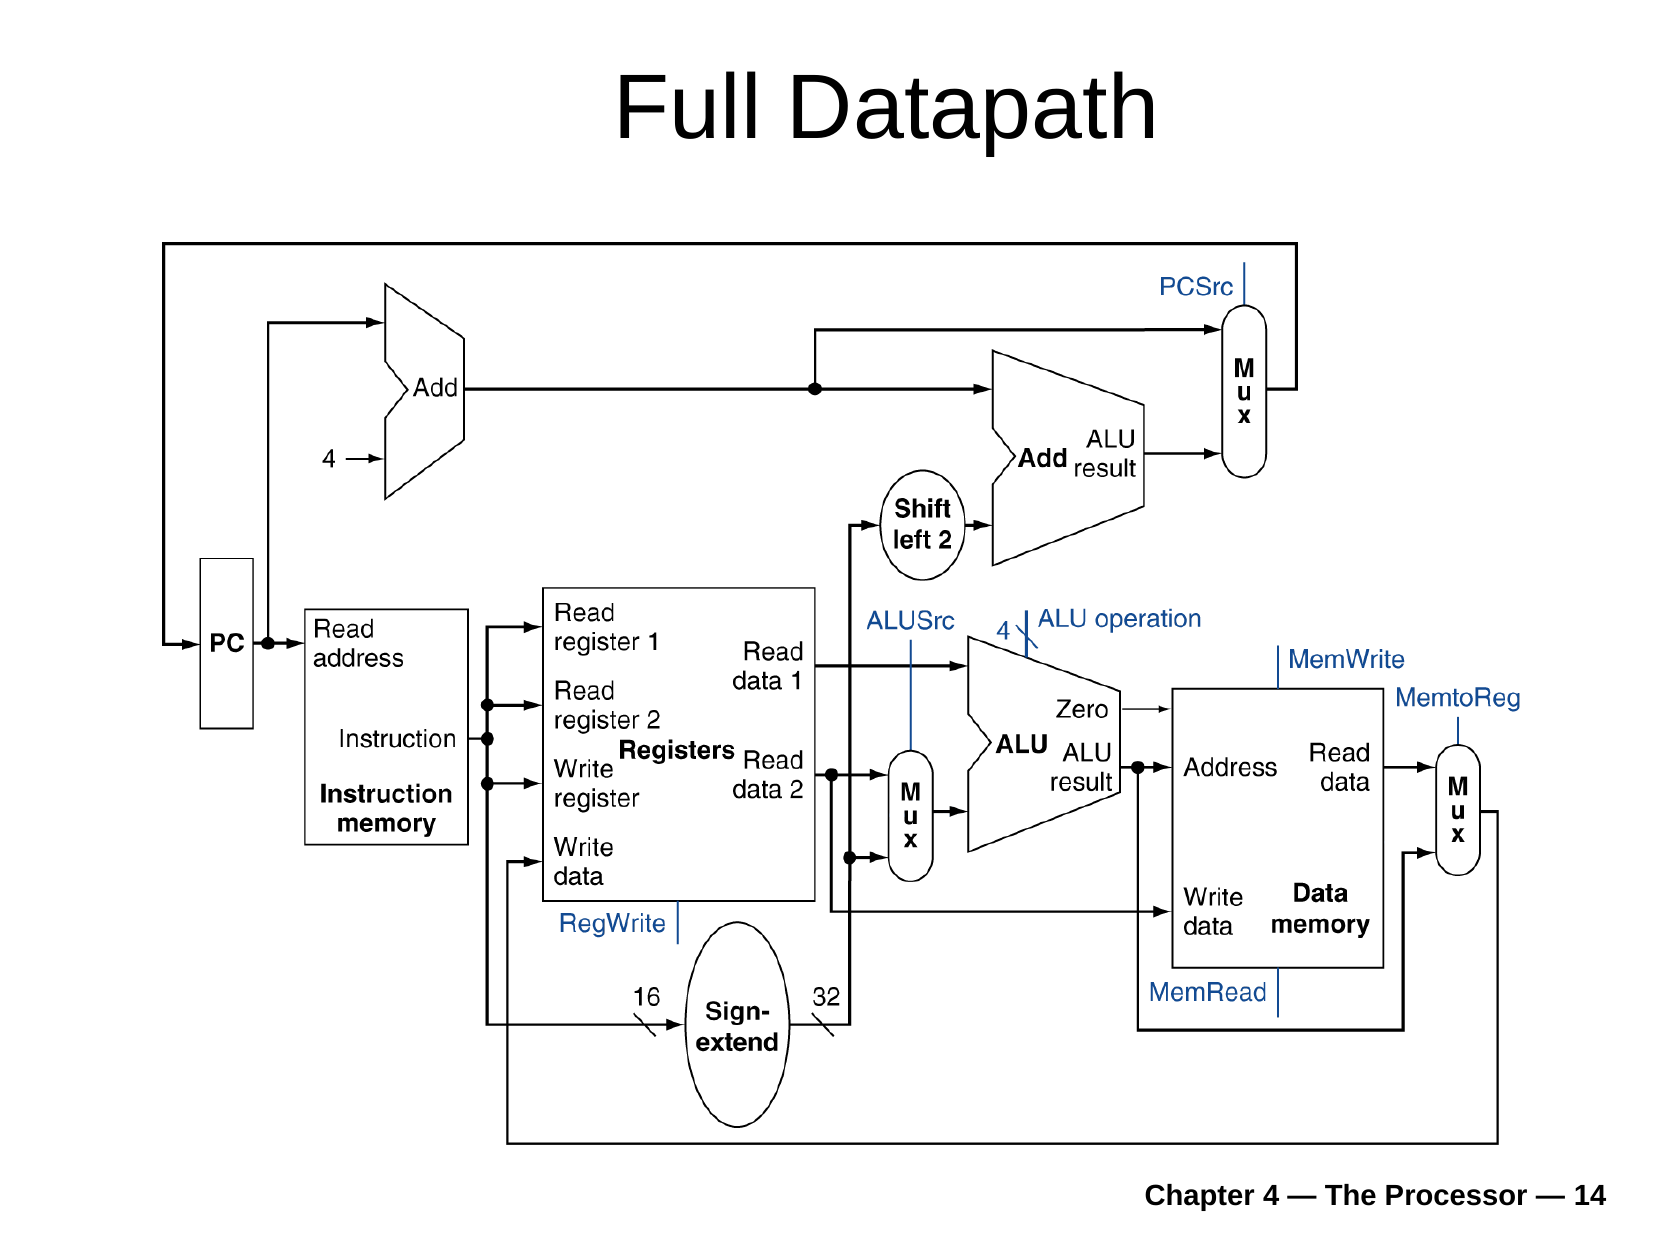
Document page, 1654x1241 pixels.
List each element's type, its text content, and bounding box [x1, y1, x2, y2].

title Full Datapath [123, 26, 1618, 165]
picture [162, 242, 1520, 1145]
text_box Chapter 4 — The Processor — <number> [305, 1153, 1622, 1219]
